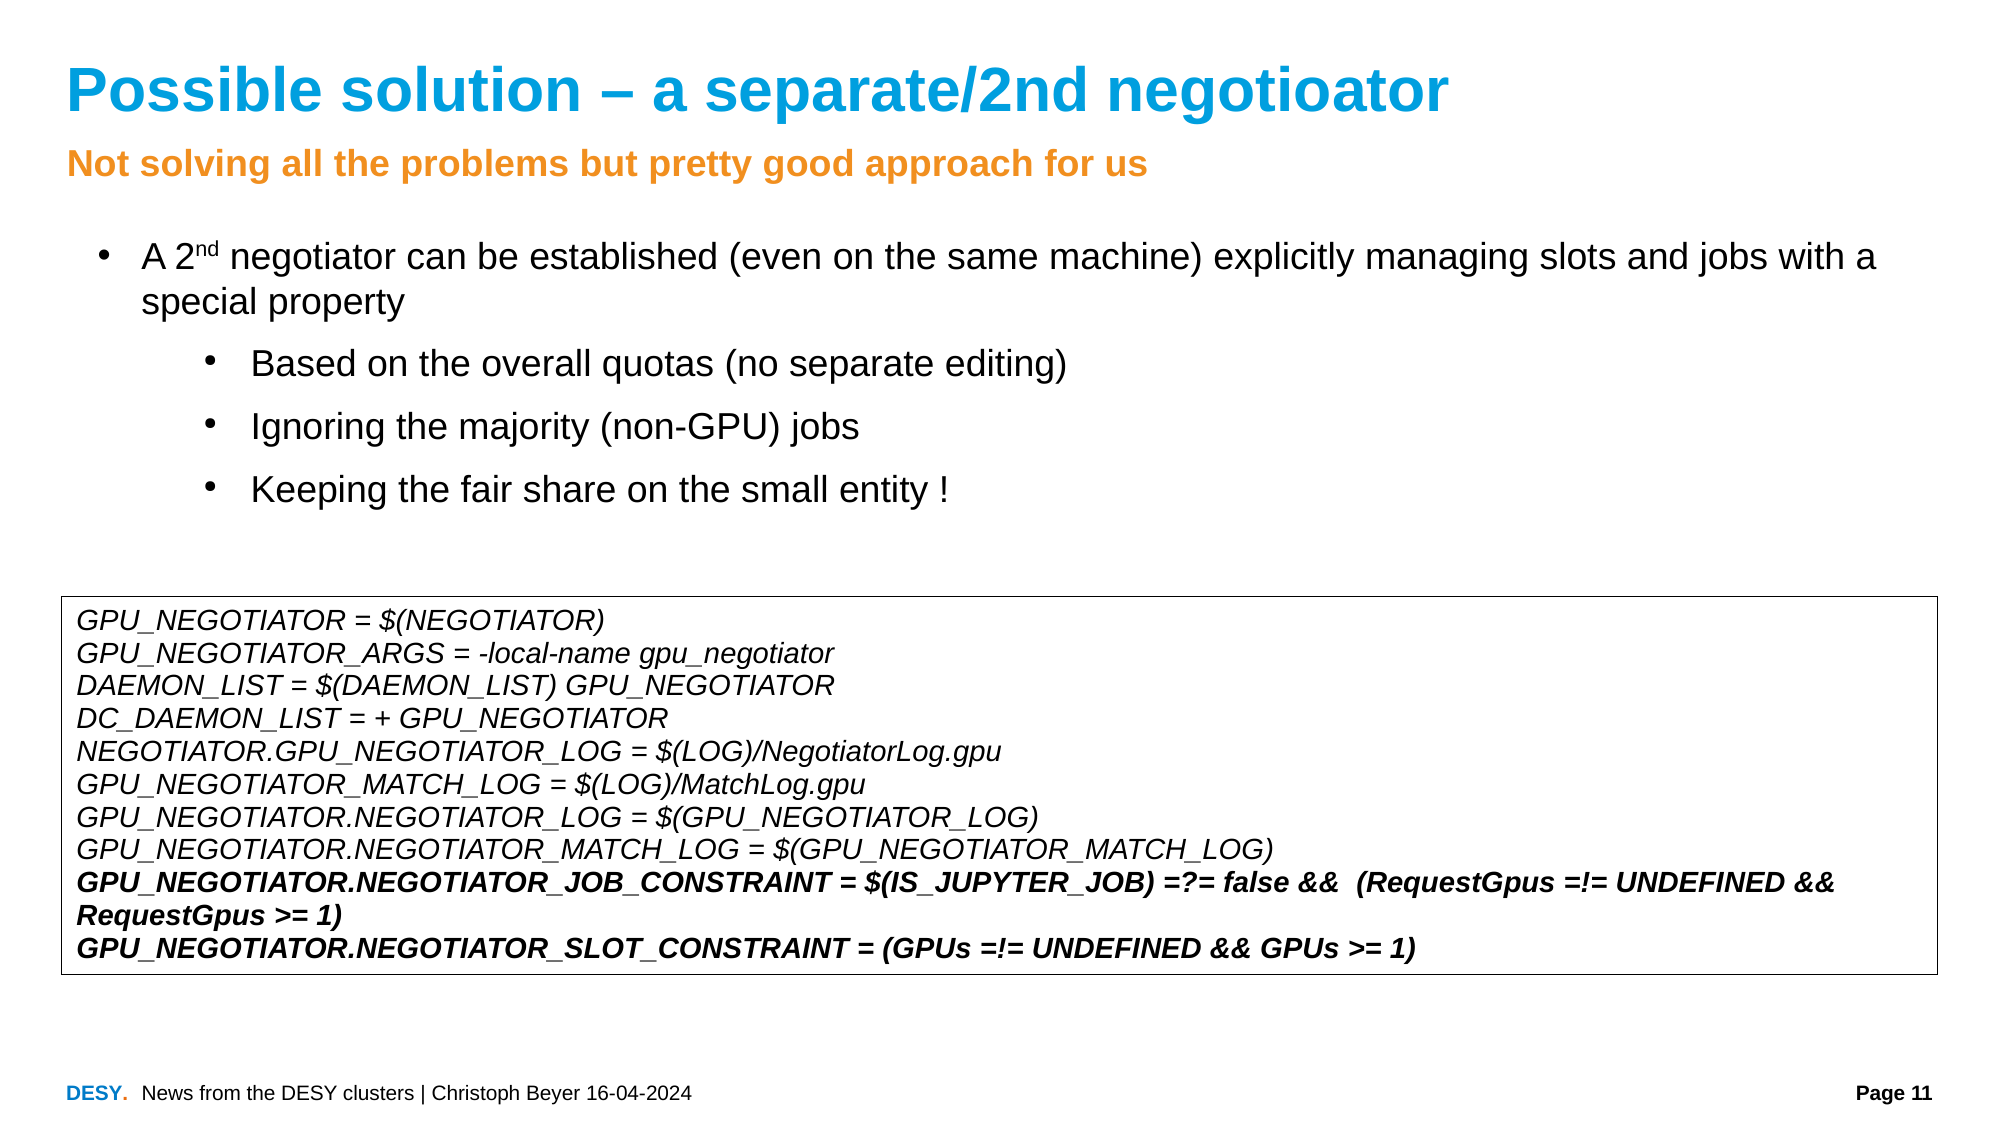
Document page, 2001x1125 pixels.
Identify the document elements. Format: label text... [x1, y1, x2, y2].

text_box GPU_NEGOTIATOR = $(NEGOTIATOR) GPU_NEGOTIATOR_ARGS = -local-name gpu_negotiator DAEMON_LIST = $(DAEMON_LIST) GPU_NEGOTIATOR DC_DAEMON_LIST = + GPU_NEGOTIATOR NEGOTIATOR.GPU_NEGOTIATOR_LOG = $(LOG)/NegotiatorLog.gpu GPU_NEGOTIATOR_MATCH_LOG = $(LOG)/MatchLog.gpu GPU_NEGOTIATOR.NEGOTIATOR_LOG = $(GPU_NEGOTIATOR_LOG) GPU_NEGOTIATOR.NEGOTIATOR_MATCH_LOG = $(GPU_NEGOTIATOR_MATCH_LOG) GPU_NEGOTIATOR.NEGOTIATOR_JOB_CONSTRAINT = $(IS_JUPYTER_JOB) =?= false && (RequestGpus =!= UNDEFINED && RequestGpus >= 1) GPU_NEGOTIATOR.NEGOTIATOR_SLOT_CONSTRAINT = (GPUs =!= UNDEFINED && GPUs >= 1) [61, 596, 1938, 975]
title Possible solution – a separate/2nd negotioator [66, 57, 1933, 132]
list Not solving all the problems but pretty good approach for us [66, 134, 1933, 197]
text_box News from the DESY clusters | Christoph Beyer 16-04-2024 [141, 1079, 1774, 1111]
list A 2nd negotiator can be established (even on the same machine) explicitly managing slots and jobs with a special property Based on the overall quotas (no separate editing) Ignoring the majority (non-GPU) jobs Keeping the fair share on the small entity ! [38, 231, 1914, 1054]
